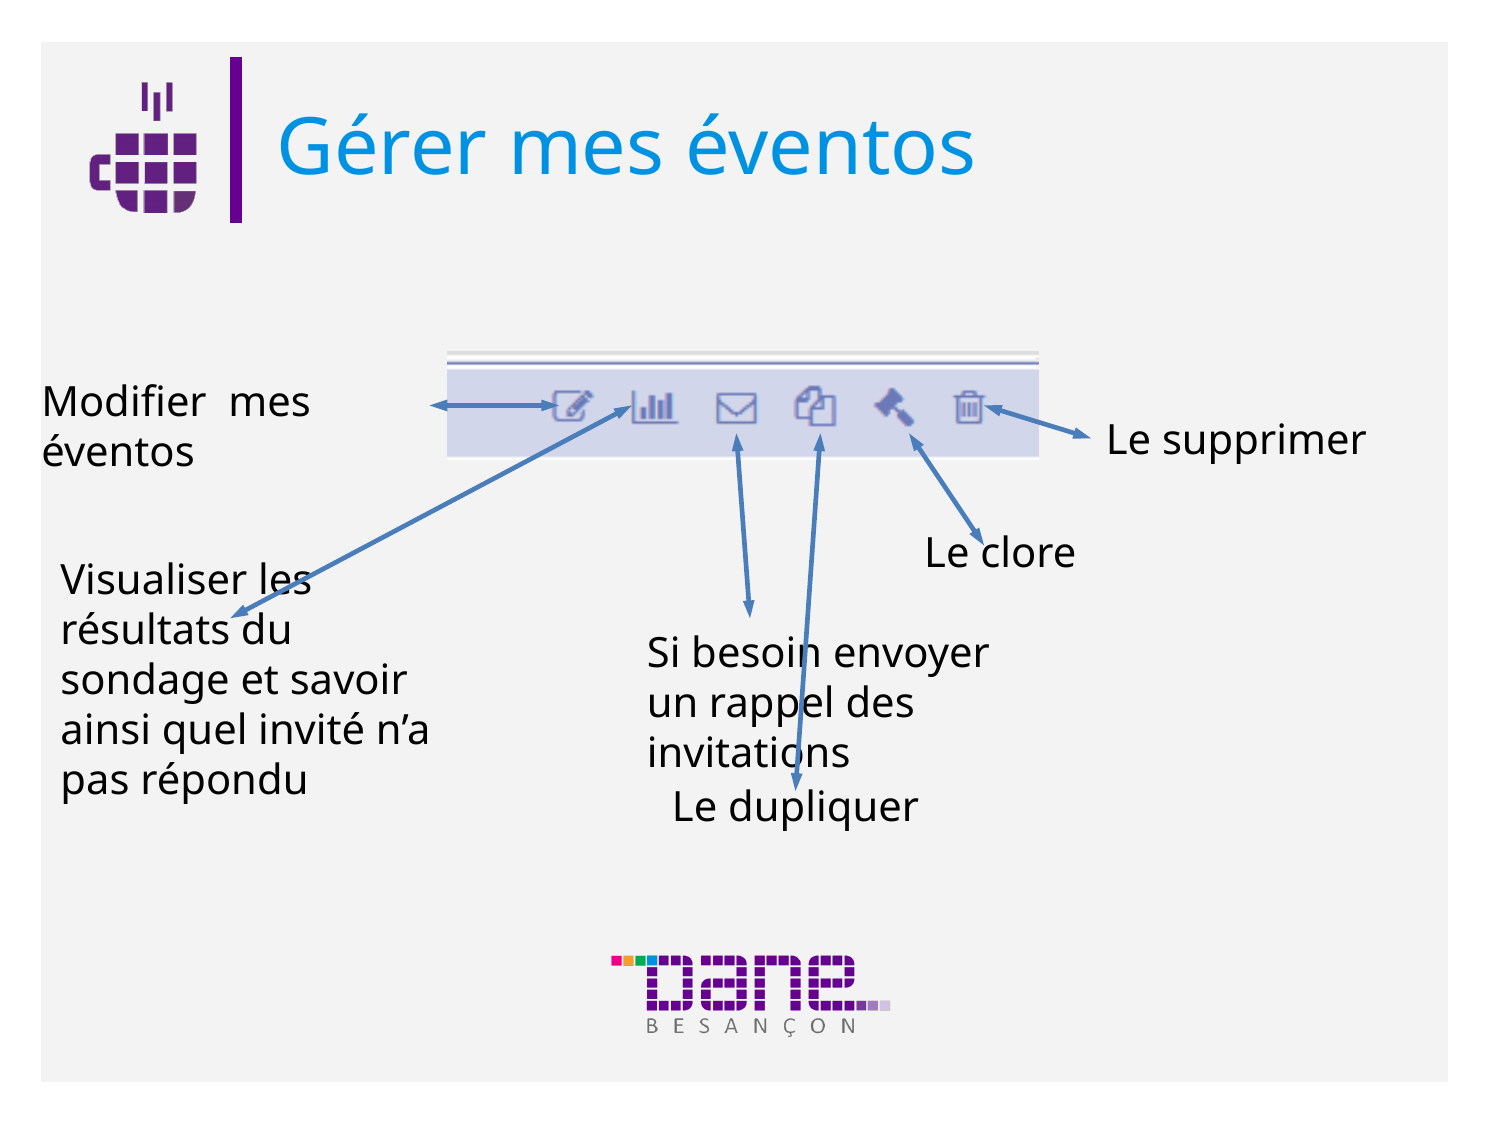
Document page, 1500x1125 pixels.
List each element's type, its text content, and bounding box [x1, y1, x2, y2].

text_box Si besoin envoyer un rappel des invitations [802, 618, 1055, 735]
text_box Le dupliquer [656, 772, 1010, 839]
text_box Gérer mes éventos [262, 88, 1224, 193]
text_box Le clore [909, 518, 1319, 584]
picture [447, 351, 1039, 460]
text_box Modifier mes éventos [26, 367, 458, 434]
text_box Visualiser les résultats du sondage et savoir ainsi quel invité n’a pas répondu [45, 545, 482, 814]
text_box Si besoin envoyer un rappel des invitations [631, 618, 805, 735]
text_box [230, 57, 242, 223]
picture [71, 73, 209, 222]
text_box Le supprimer [1090, 405, 1437, 472]
picture [607, 952, 893, 1039]
